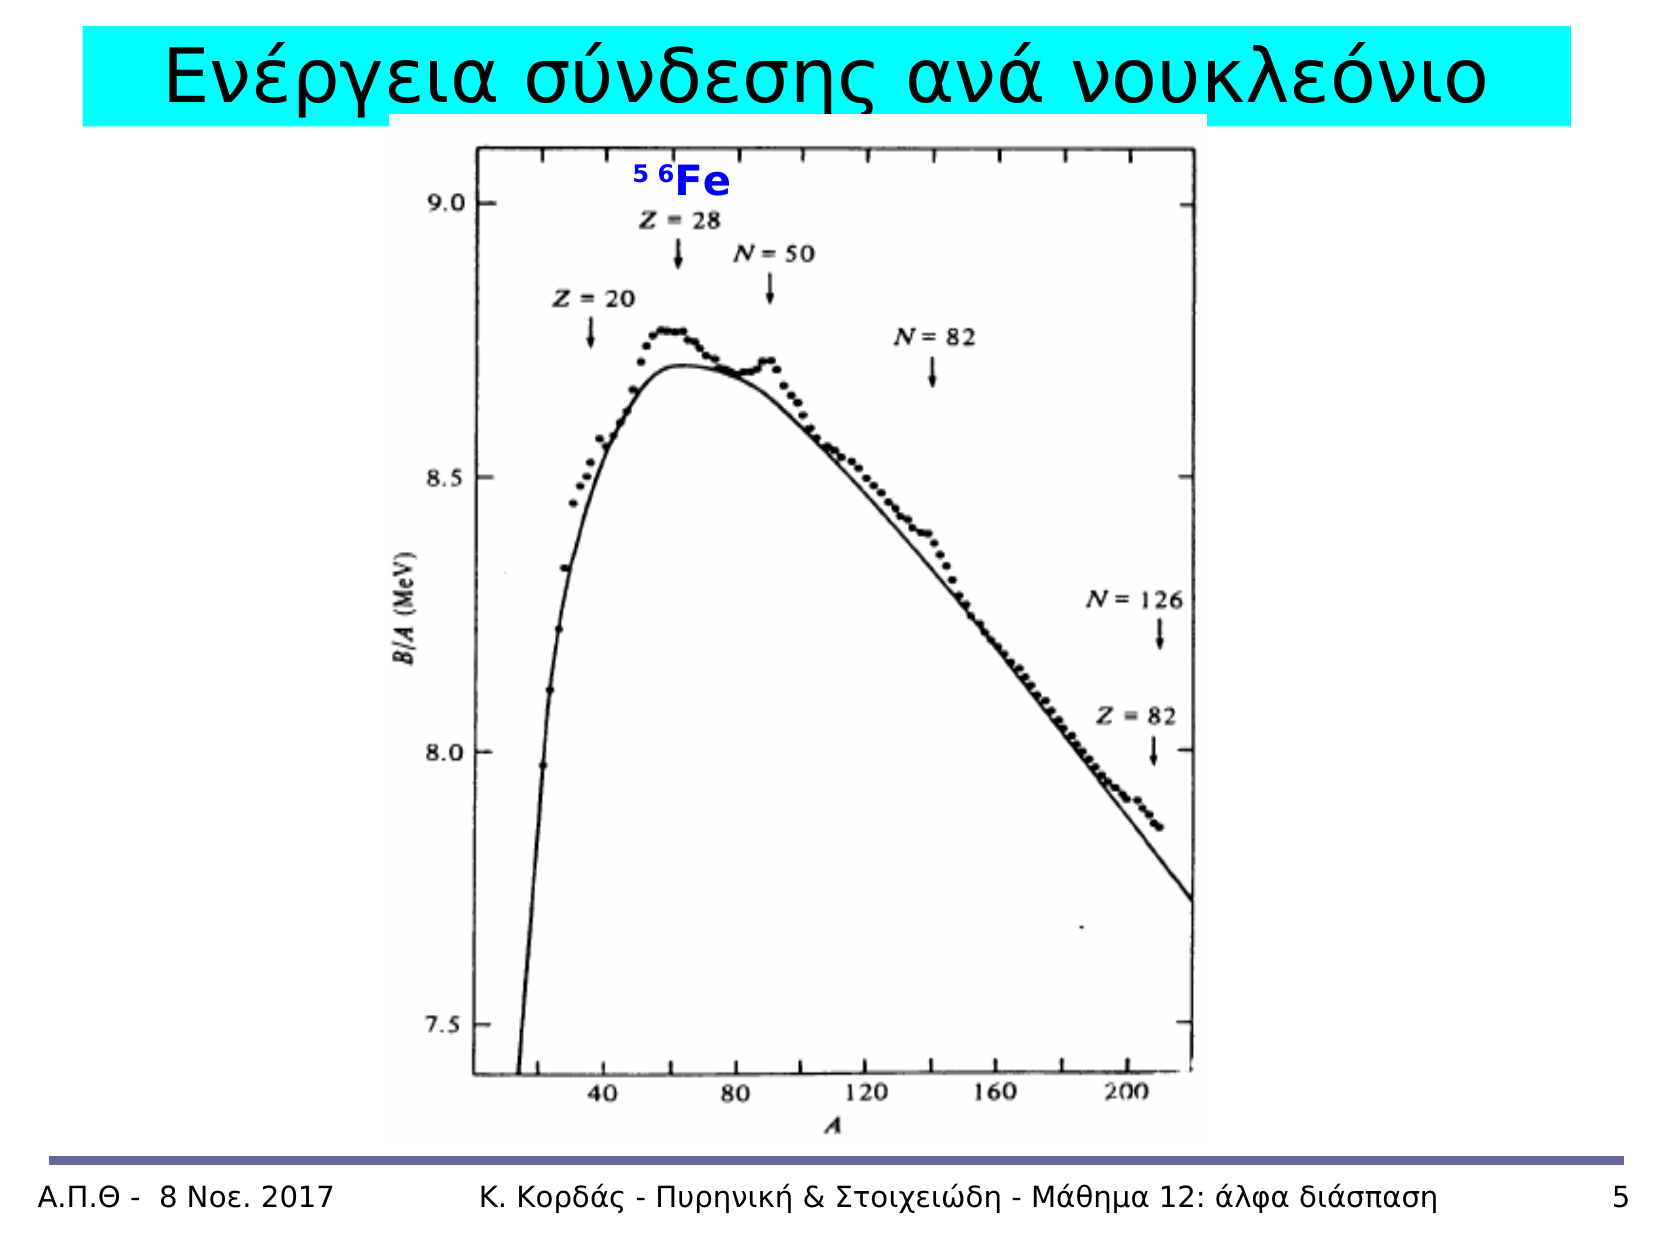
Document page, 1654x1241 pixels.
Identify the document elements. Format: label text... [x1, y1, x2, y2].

title Ενέργεια σύνδεσης ανά νουκλεόνιο [82, 25, 1571, 127]
text_box 5 6Fe [617, 149, 794, 282]
picture [389, 114, 1207, 1144]
